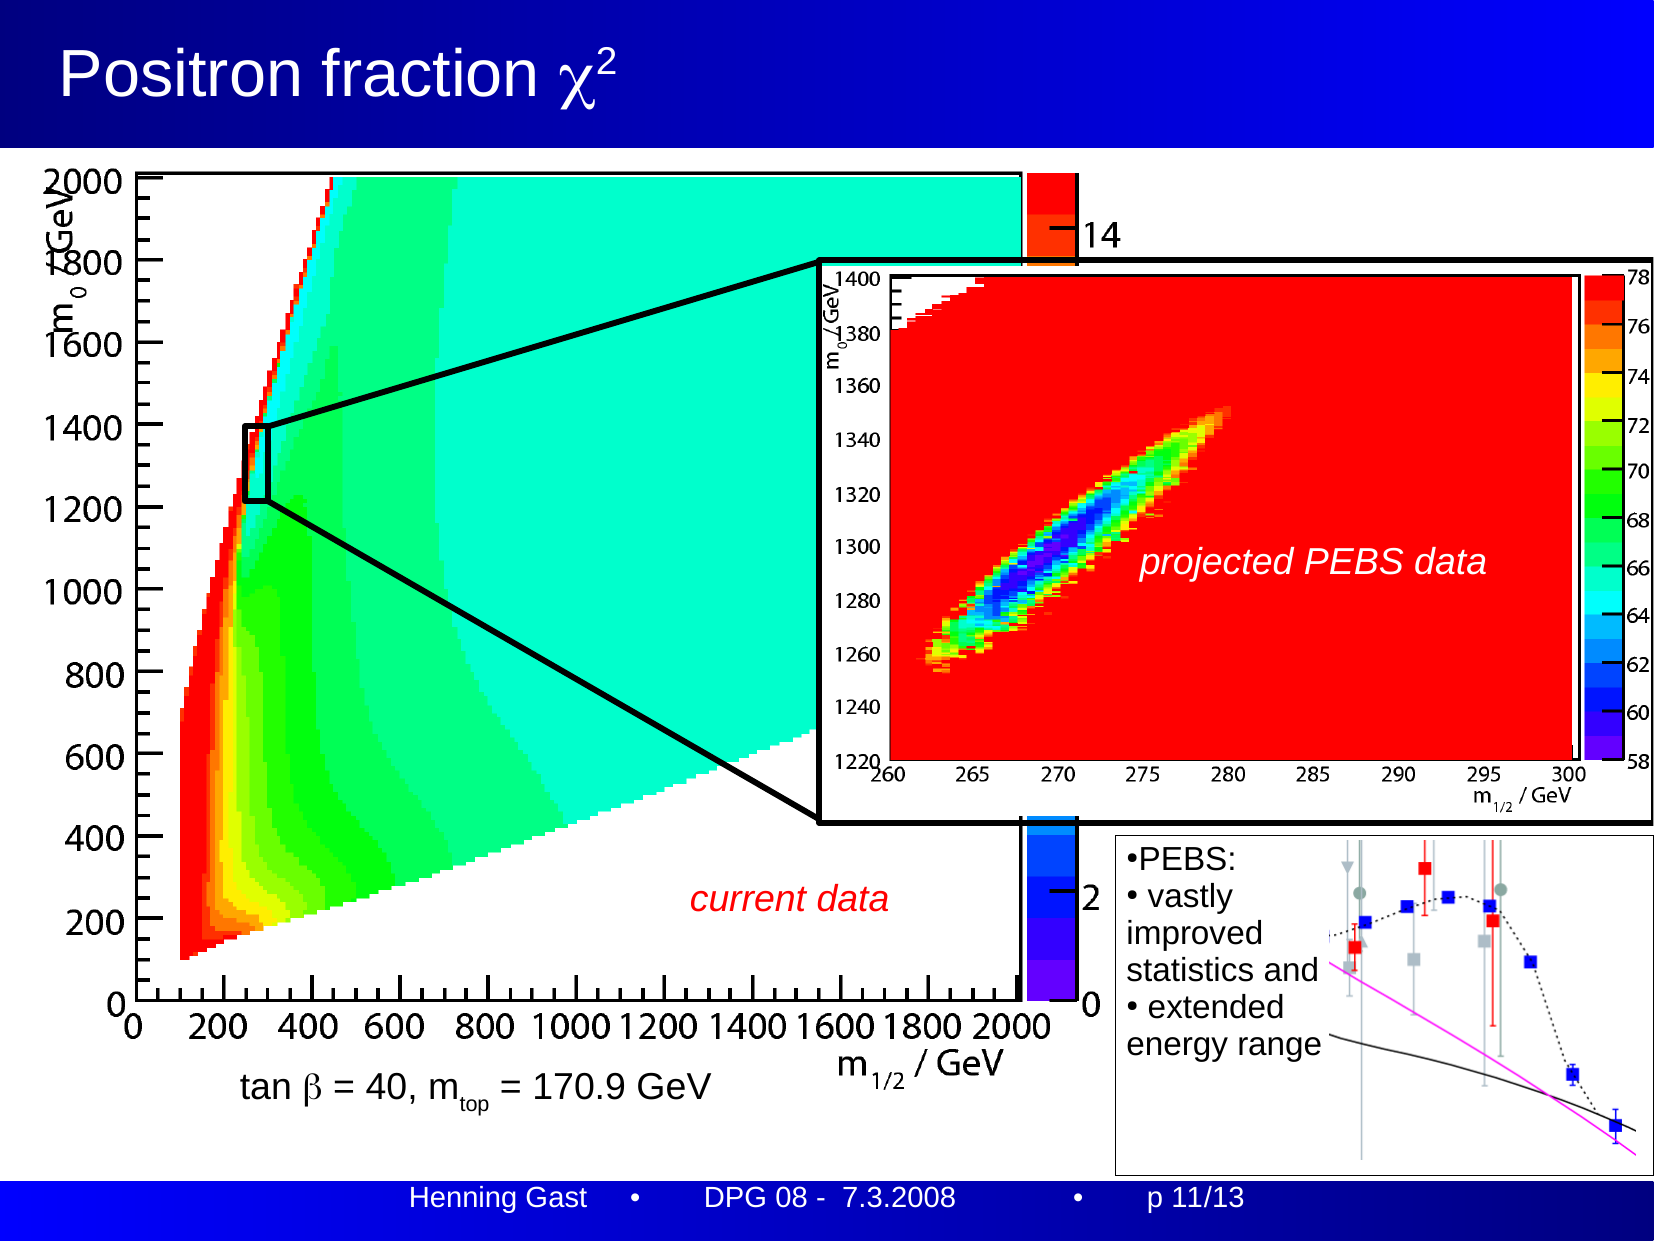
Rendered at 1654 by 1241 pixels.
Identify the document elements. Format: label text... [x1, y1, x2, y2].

text_box PEBS: vastly improved statistics and extended energy range [1116, 836, 1339, 1170]
picture [37, 155, 1126, 1100]
text_box tan b = 40, mtop = 170.9 GeV [225, 1057, 751, 1128]
picture [248, 429, 265, 498]
text_box PEBS: vastly improved statistics and extended energy range [1111, 832, 1339, 1170]
text_box current data [675, 870, 1013, 928]
text_box projected PEBS data [1125, 532, 1538, 590]
picture [271, 267, 816, 813]
title Positron fraction c2 [0, 0, 1654, 148]
picture [1329, 840, 1636, 1160]
picture [822, 263, 1651, 820]
